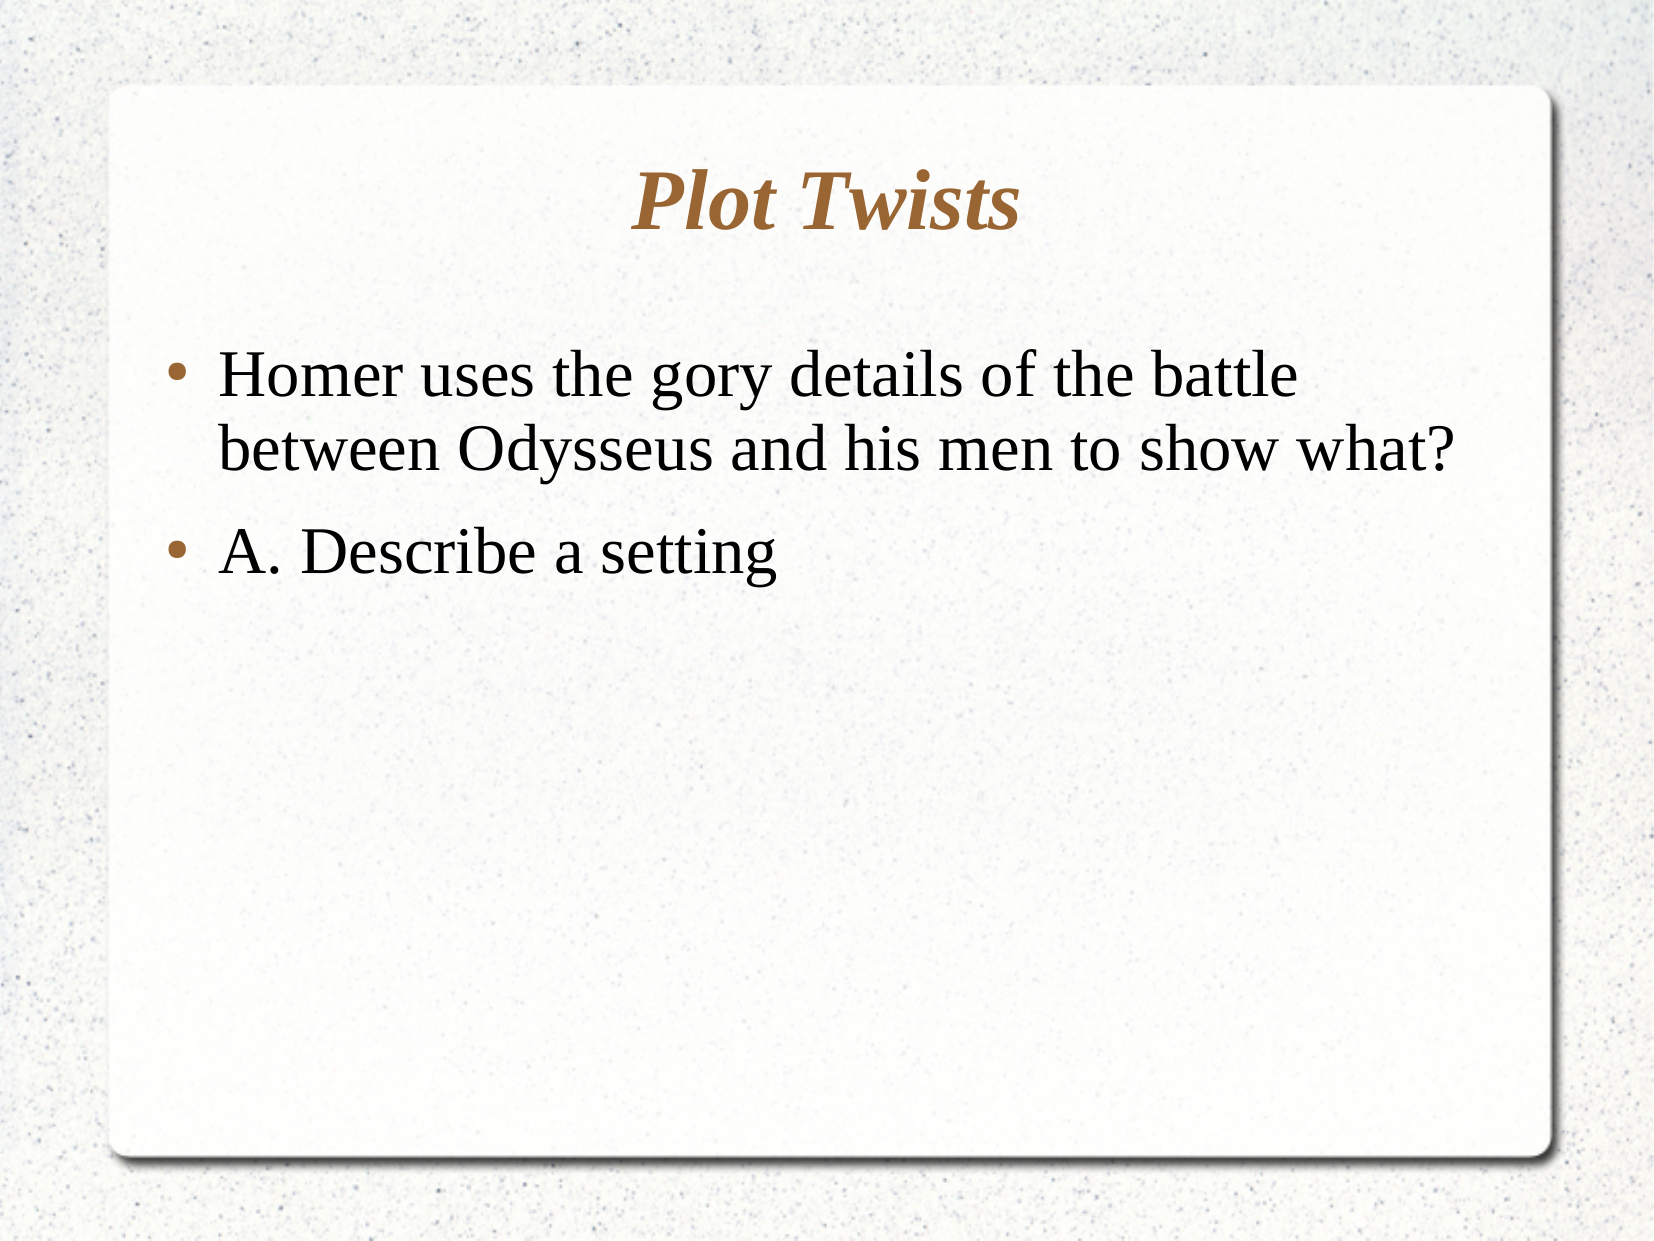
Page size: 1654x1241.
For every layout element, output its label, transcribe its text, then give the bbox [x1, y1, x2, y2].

list Homer uses the gory details of the battle between Odysseus and his men to show what? A. Describe a setting [147, 336, 1506, 987]
picture [0, 0, 1654, 1241]
title Plot Twists [118, 96, 1536, 304]
